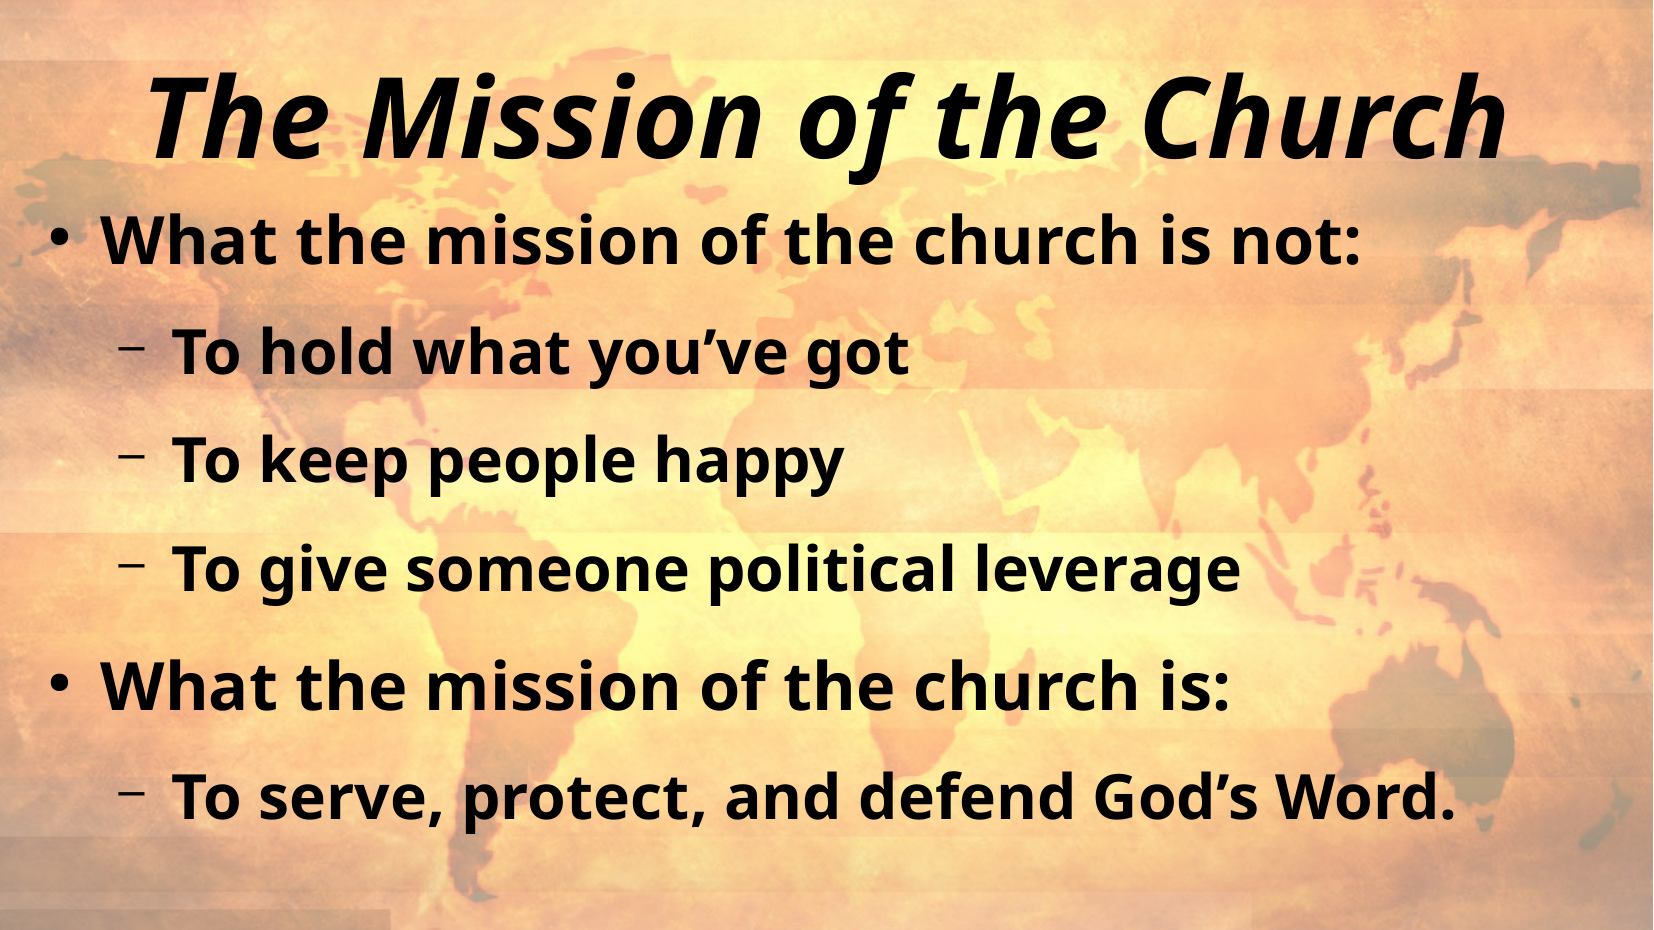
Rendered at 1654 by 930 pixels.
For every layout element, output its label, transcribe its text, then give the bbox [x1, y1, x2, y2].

picture [0, 0, 1653, 930]
list What the mission of the church is not: To hold what you’ve got To keep people happy To give someone political leverage What the mission of the church is: To serve, protect, and defend God’s Word. [29, 193, 1636, 915]
title The Mission of the Church [82, 36, 1571, 193]
